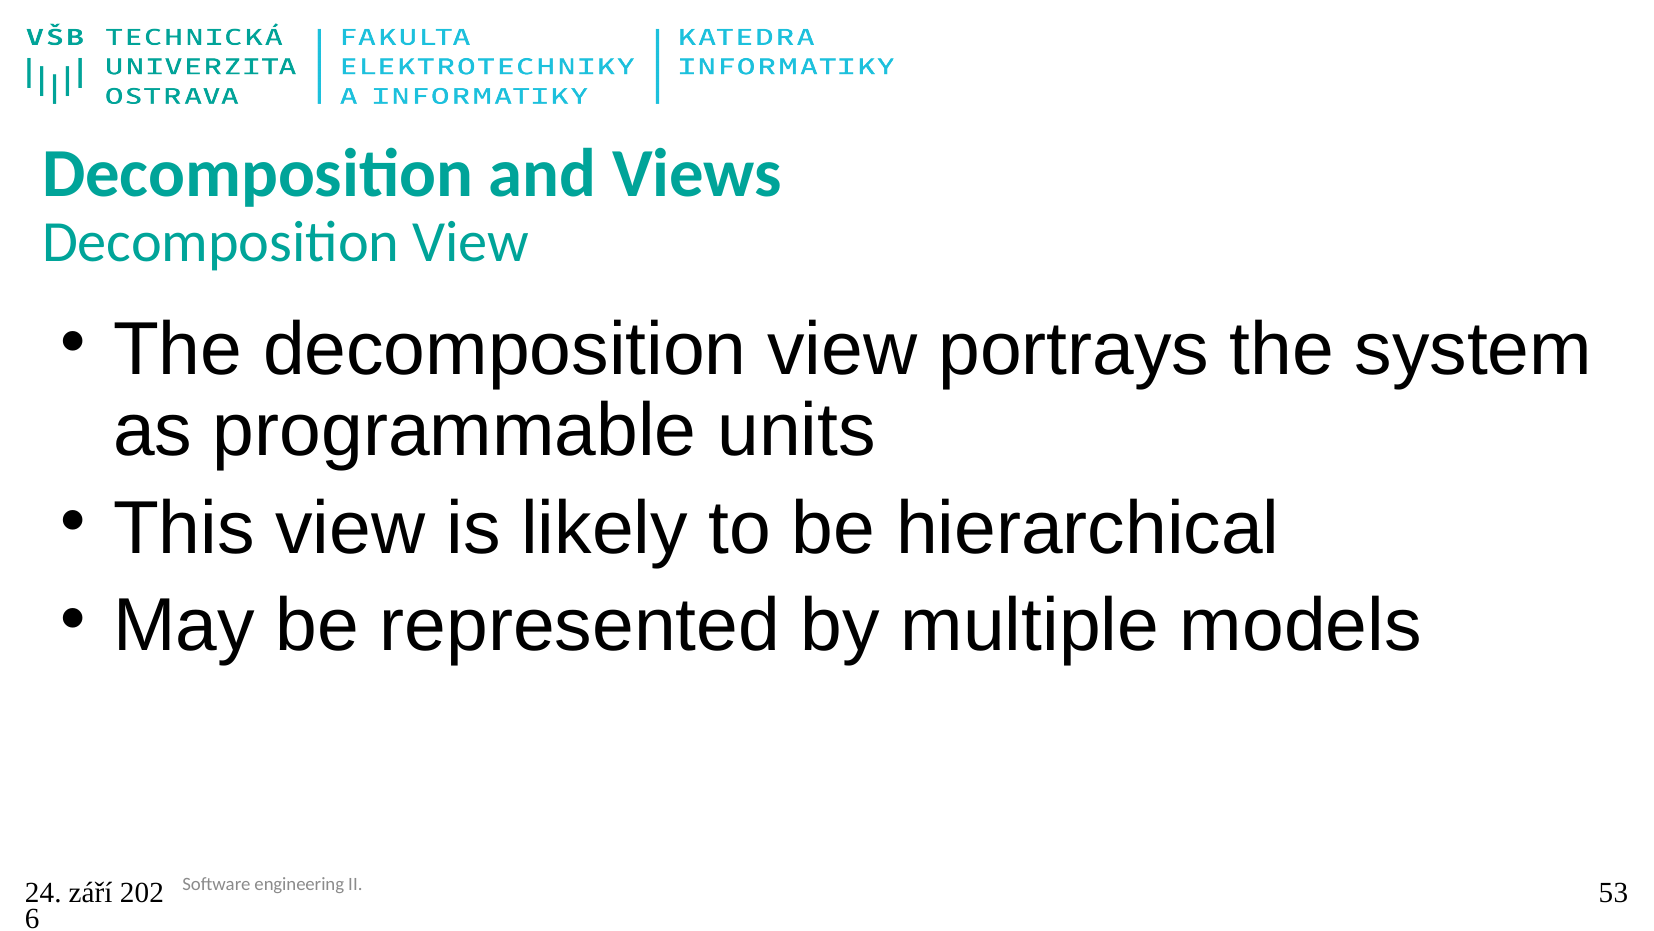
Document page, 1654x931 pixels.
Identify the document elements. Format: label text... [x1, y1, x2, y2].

picture [26, 23, 894, 104]
title Decomposition and Views Decomposition View [27, 142, 1628, 282]
footer Software engineering II. [167, 862, 1516, 904]
list The decomposition view portrays the system as programmable units This view is likely to be hierarchical May be represented by multiple models [27, 302, 1628, 842]
